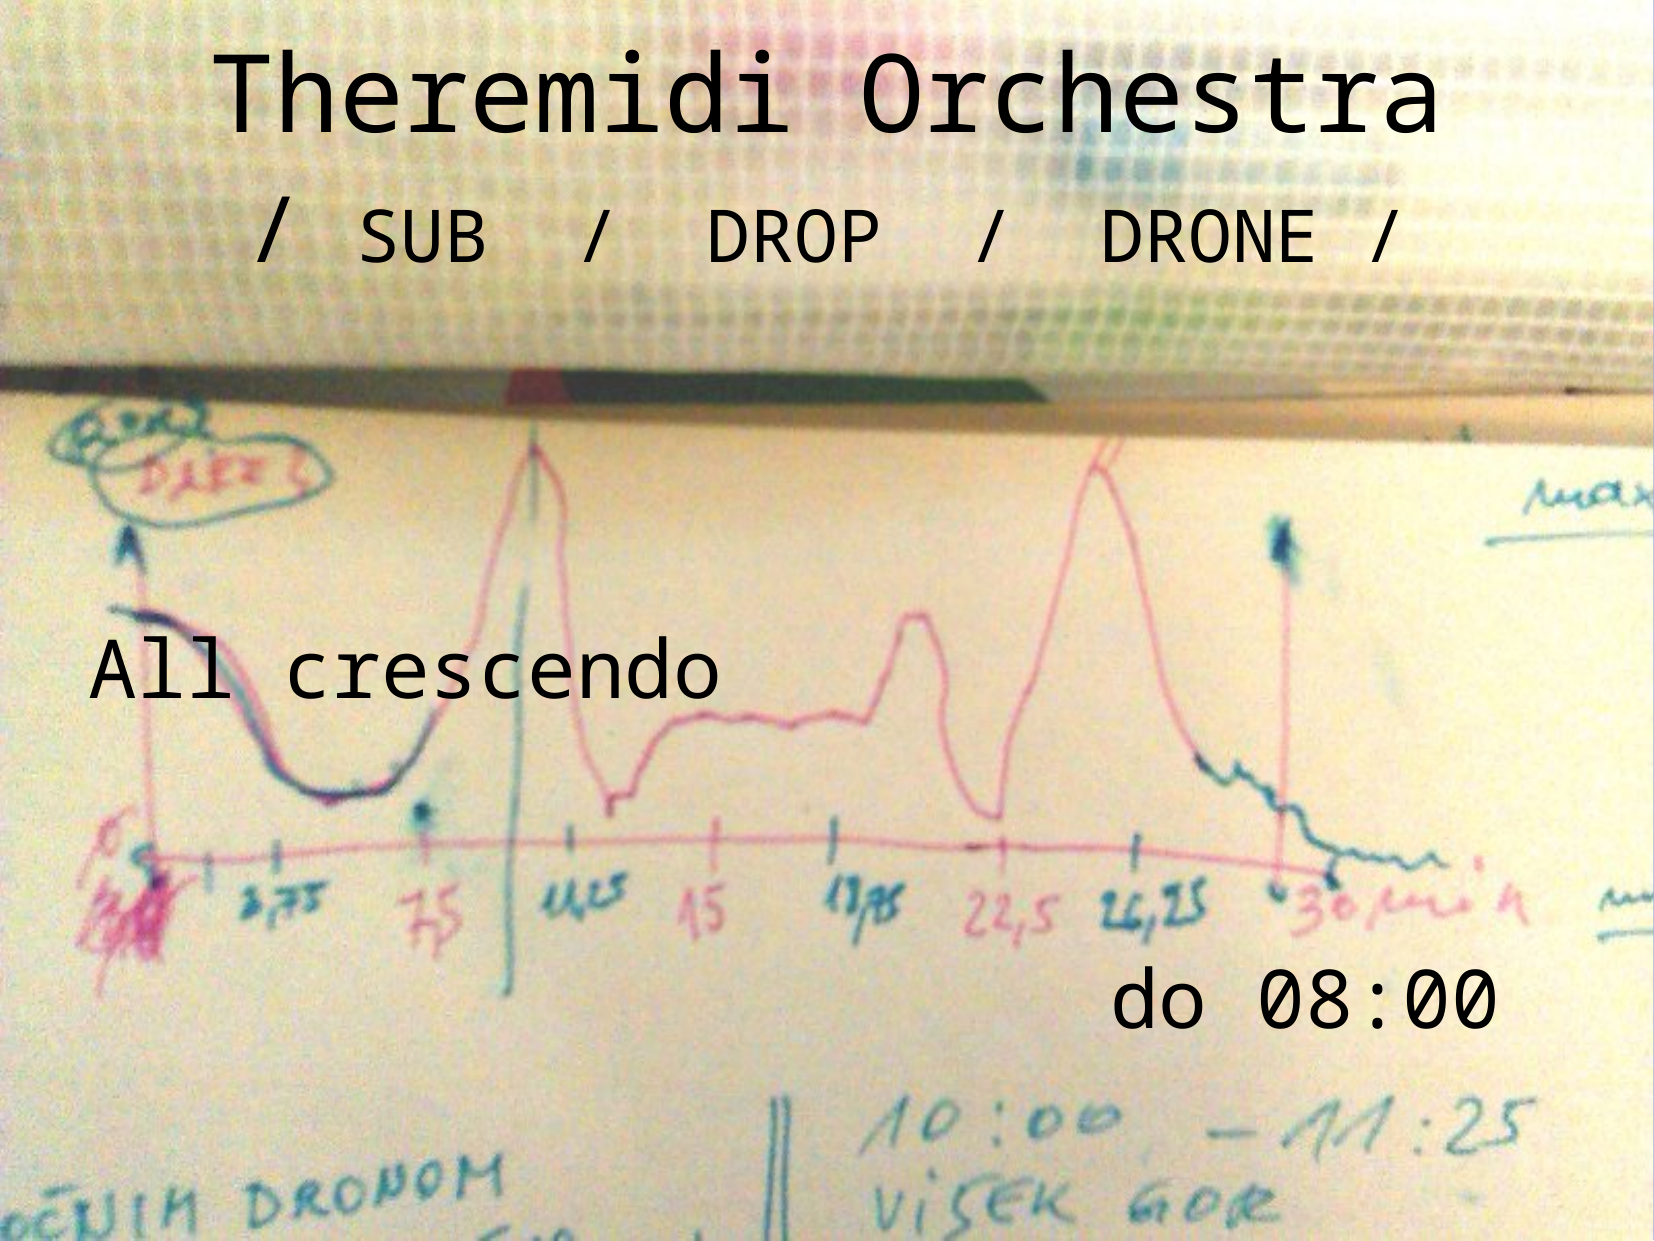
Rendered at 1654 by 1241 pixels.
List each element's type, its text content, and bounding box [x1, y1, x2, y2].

title Theremidi Orchestra / SUB / DROP / DRONE / [82, 46, 1571, 260]
text_box do 08:00 [1110, 900, 1620, 1096]
picture [0, 0, 1654, 1241]
text_box All crescendo [88, 272, 1566, 1063]
